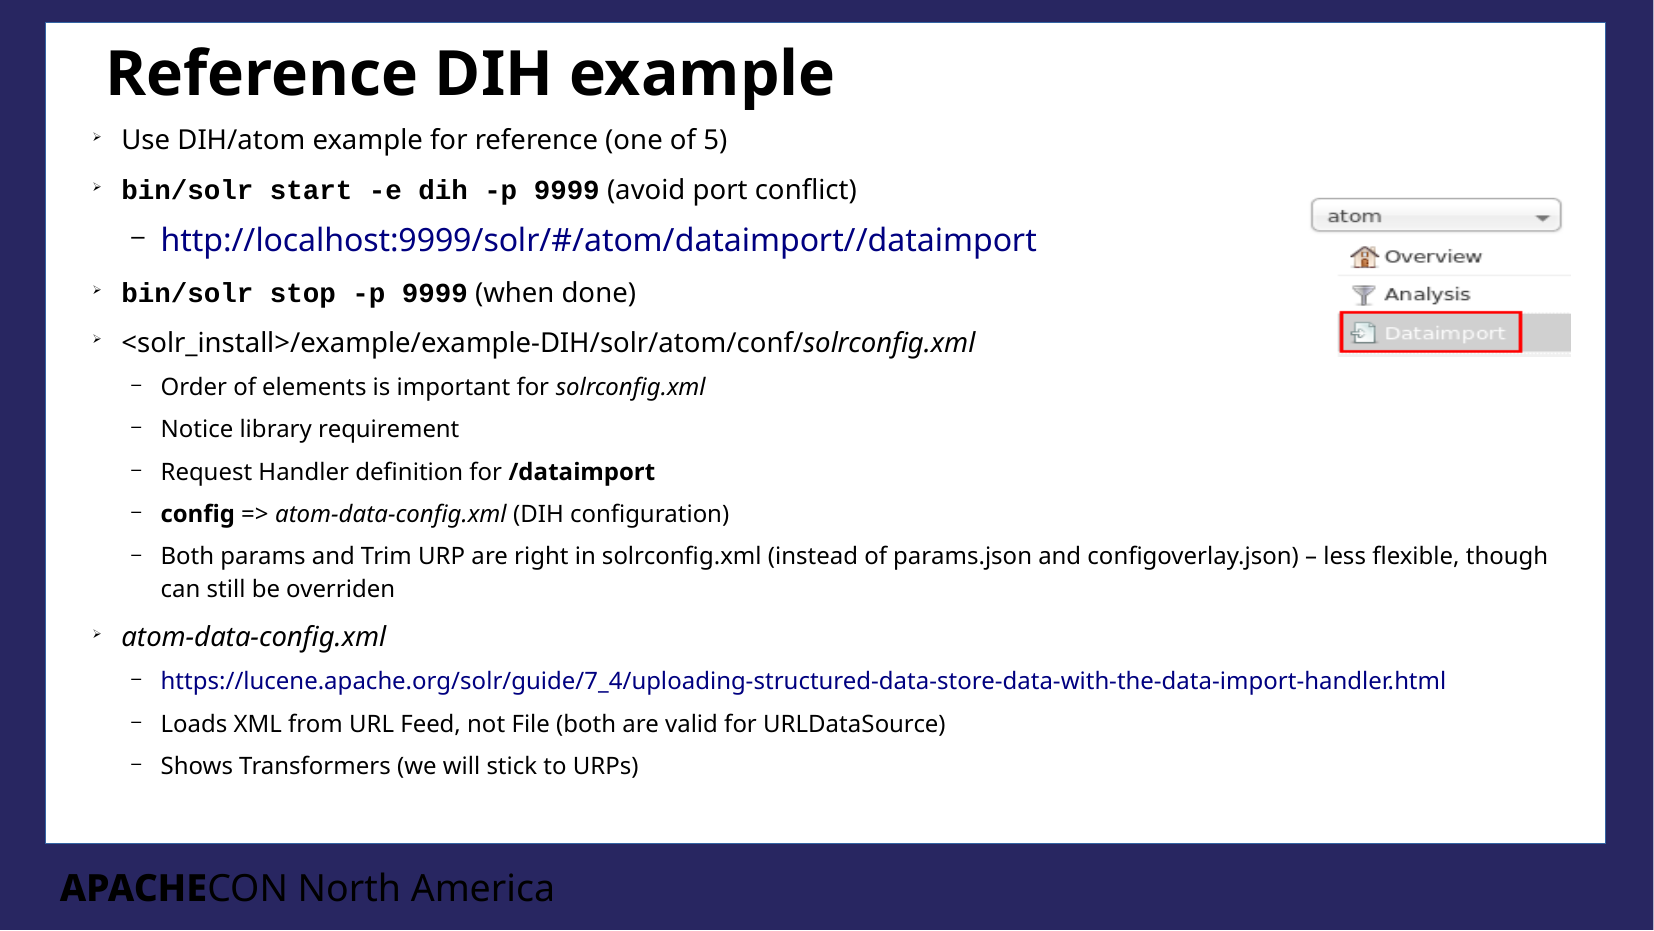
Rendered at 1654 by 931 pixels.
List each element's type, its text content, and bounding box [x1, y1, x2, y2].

picture [1299, 190, 1571, 357]
list Use DIH/atom example for reference (one of 5) bin/solr start -e dih -p 9999 (avoid port conflict) http://localhost:9999/solr/#/atom/dataimport//dataimport bin/solr stop -p 9999 (when done) <solr_install>/example/example-DIH/solr/atom/conf/solrconfig.xml Order of elements is important for solrconfig.xml Notice library requirement Request Handler definition for /dataimport config => atom-data-config.xml (DIH configuration) Both params and Trim URP are right in solrconfig.xml (instead of params.json and configoverlay.json) – less flexible, though can still be overriden atom-data-config.xml https://lucene.apache.org/solr/guide/7_4/uploading-structured-data-store-data-with-the-data-import-handler.html Loads XML from URL Feed, not File (both are valid for URLDataSource) Shows Transformers (we will stick to URPs) [82, 120, 1571, 796]
title Reference DIH example [105, 32, 1546, 110]
